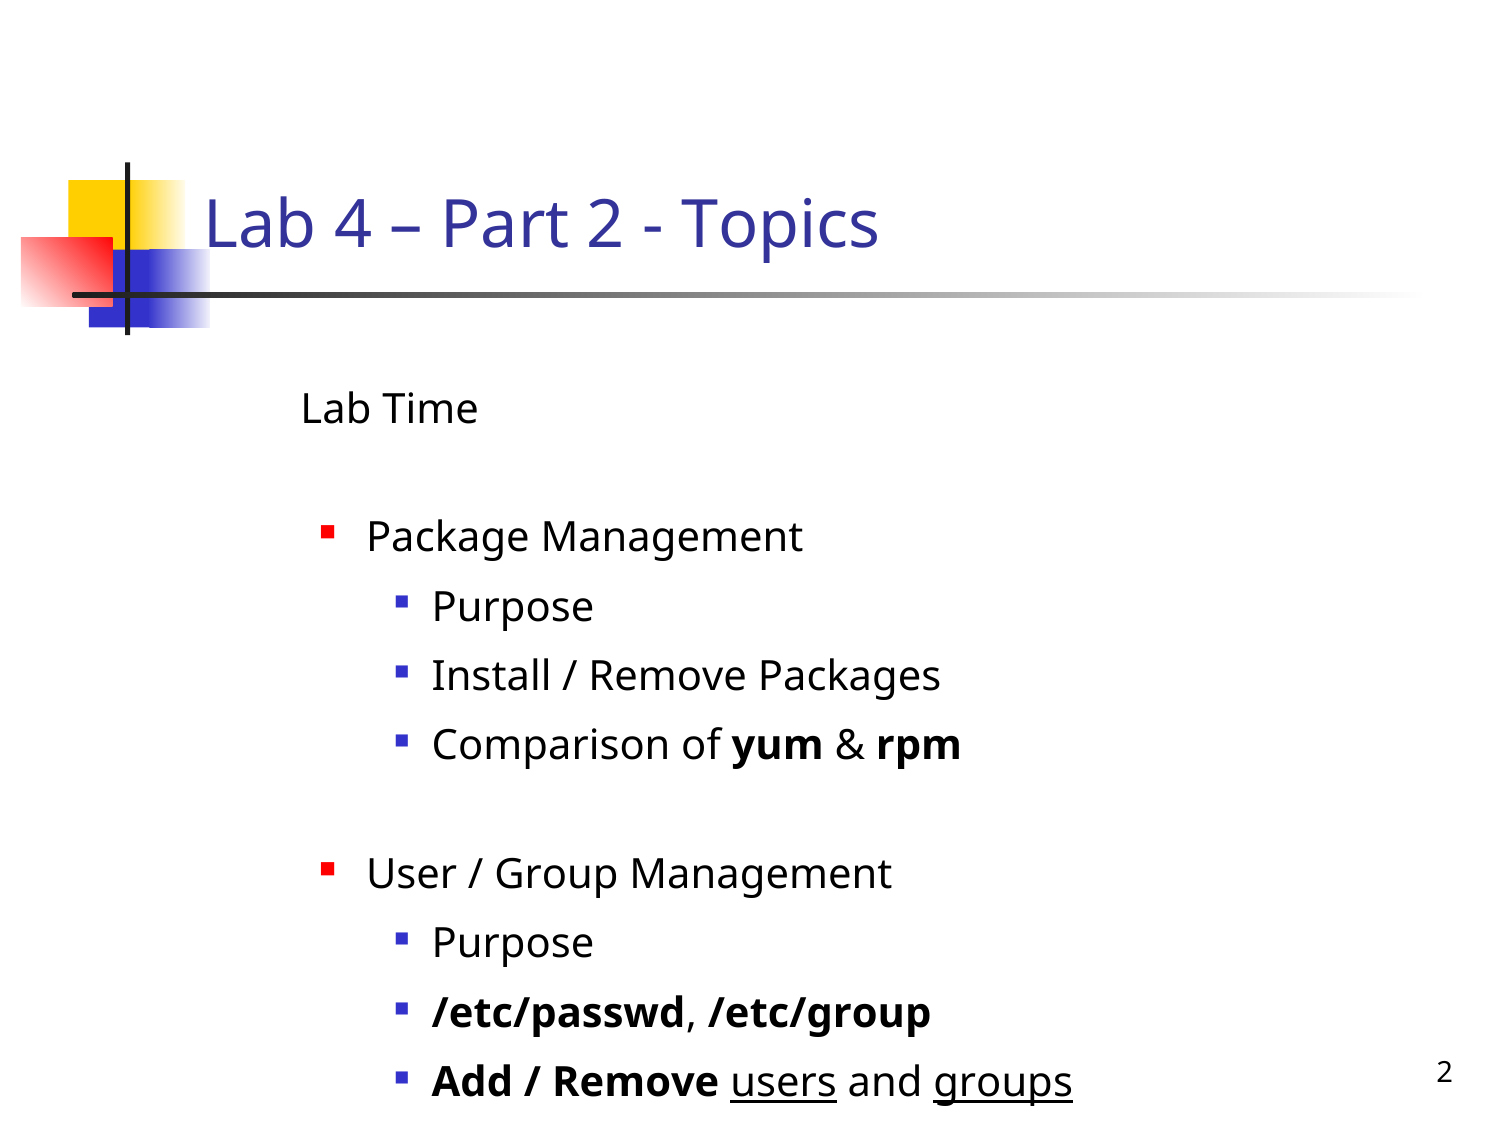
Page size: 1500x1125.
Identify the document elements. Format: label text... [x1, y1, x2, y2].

title Lab 4 – Part 2 - Topics [188, 35, 1468, 276]
list Lab Time Package Management Purpose Install / Remove Packages Comparison of yum & rpm User / Group Management Purpose /etc/passwd, /etc/group Add / Remove users and groups [229, 365, 1434, 1018]
